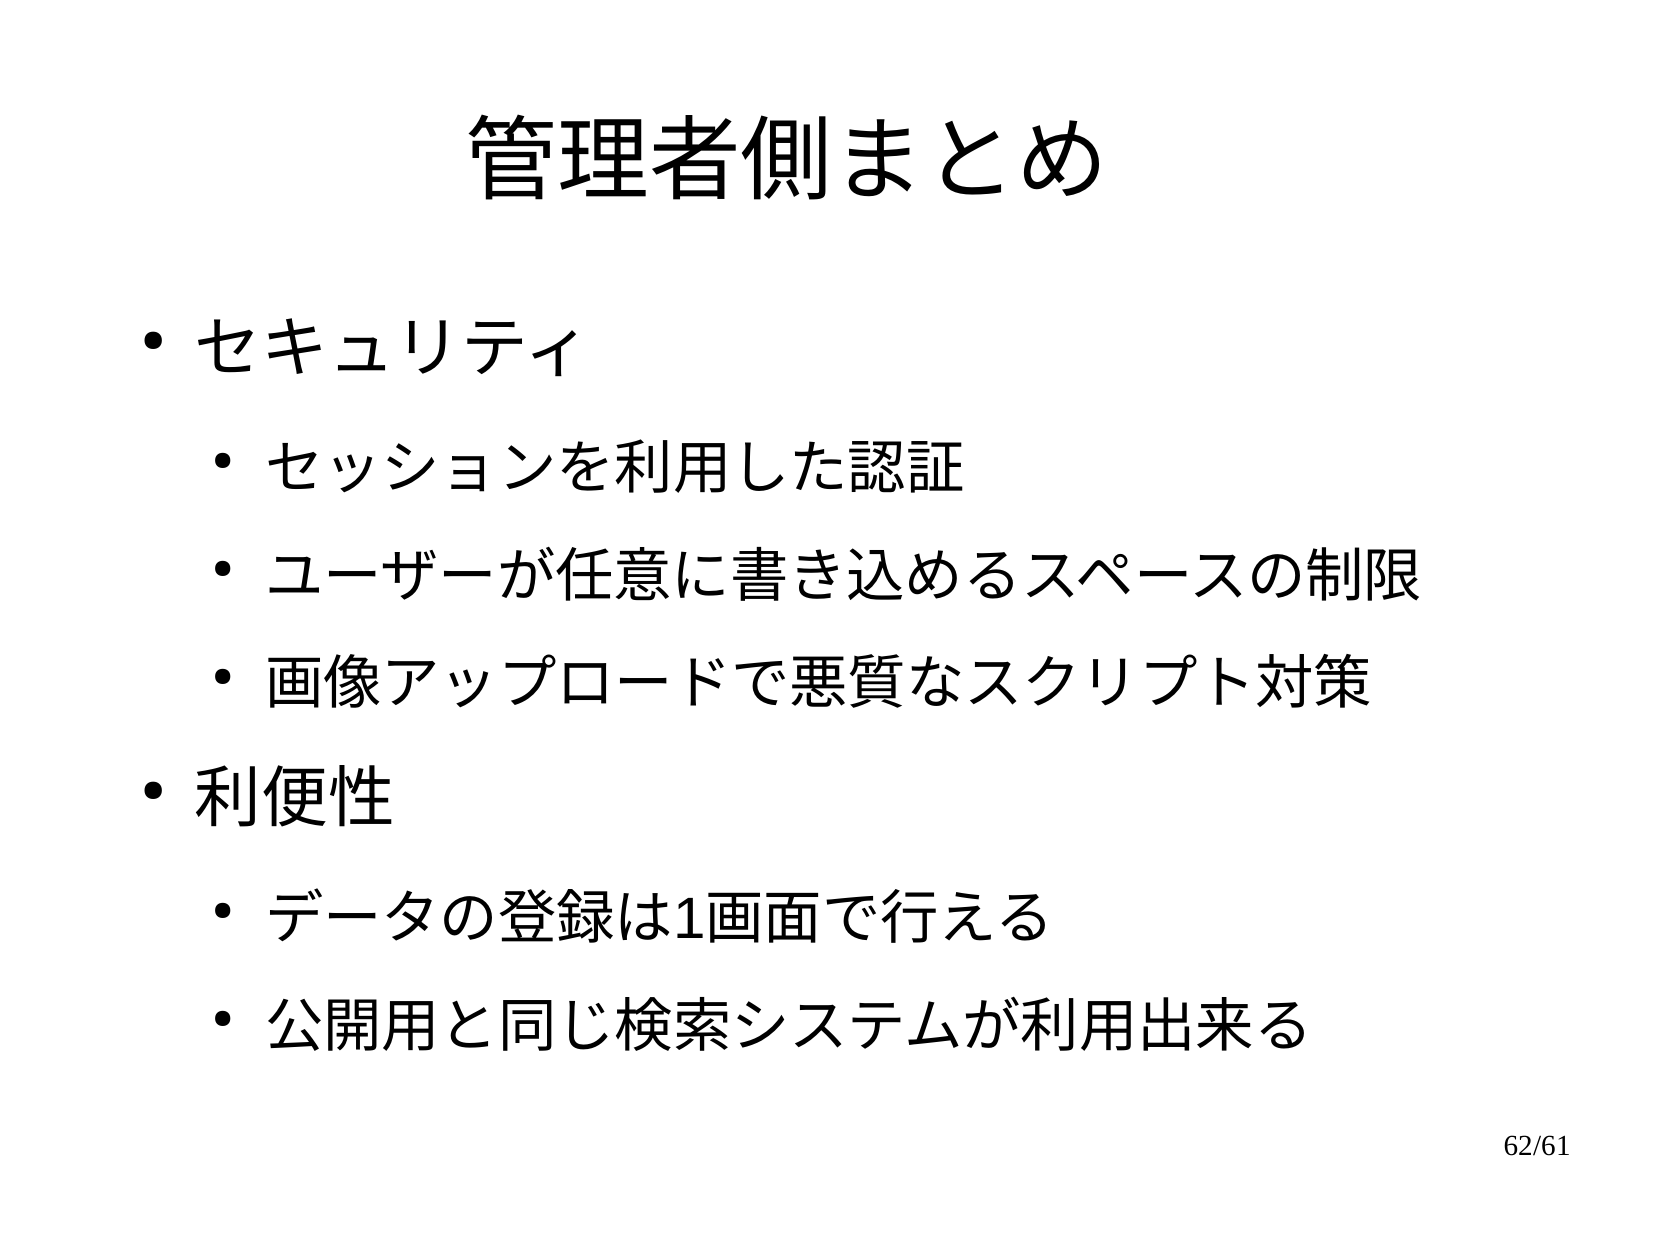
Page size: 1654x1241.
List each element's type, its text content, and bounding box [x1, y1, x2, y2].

title 管理者側まとめ [82, 31, 1491, 275]
list セキュリティ セッションを利用した認証 ユーザーが任意に書き込めるスペースの制限 画像アップロードで悪質なスクリプト対策 利便性 データの登録は1画面で行える 公開用と同じ検索システムが利用出来る [123, 294, 1491, 1092]
